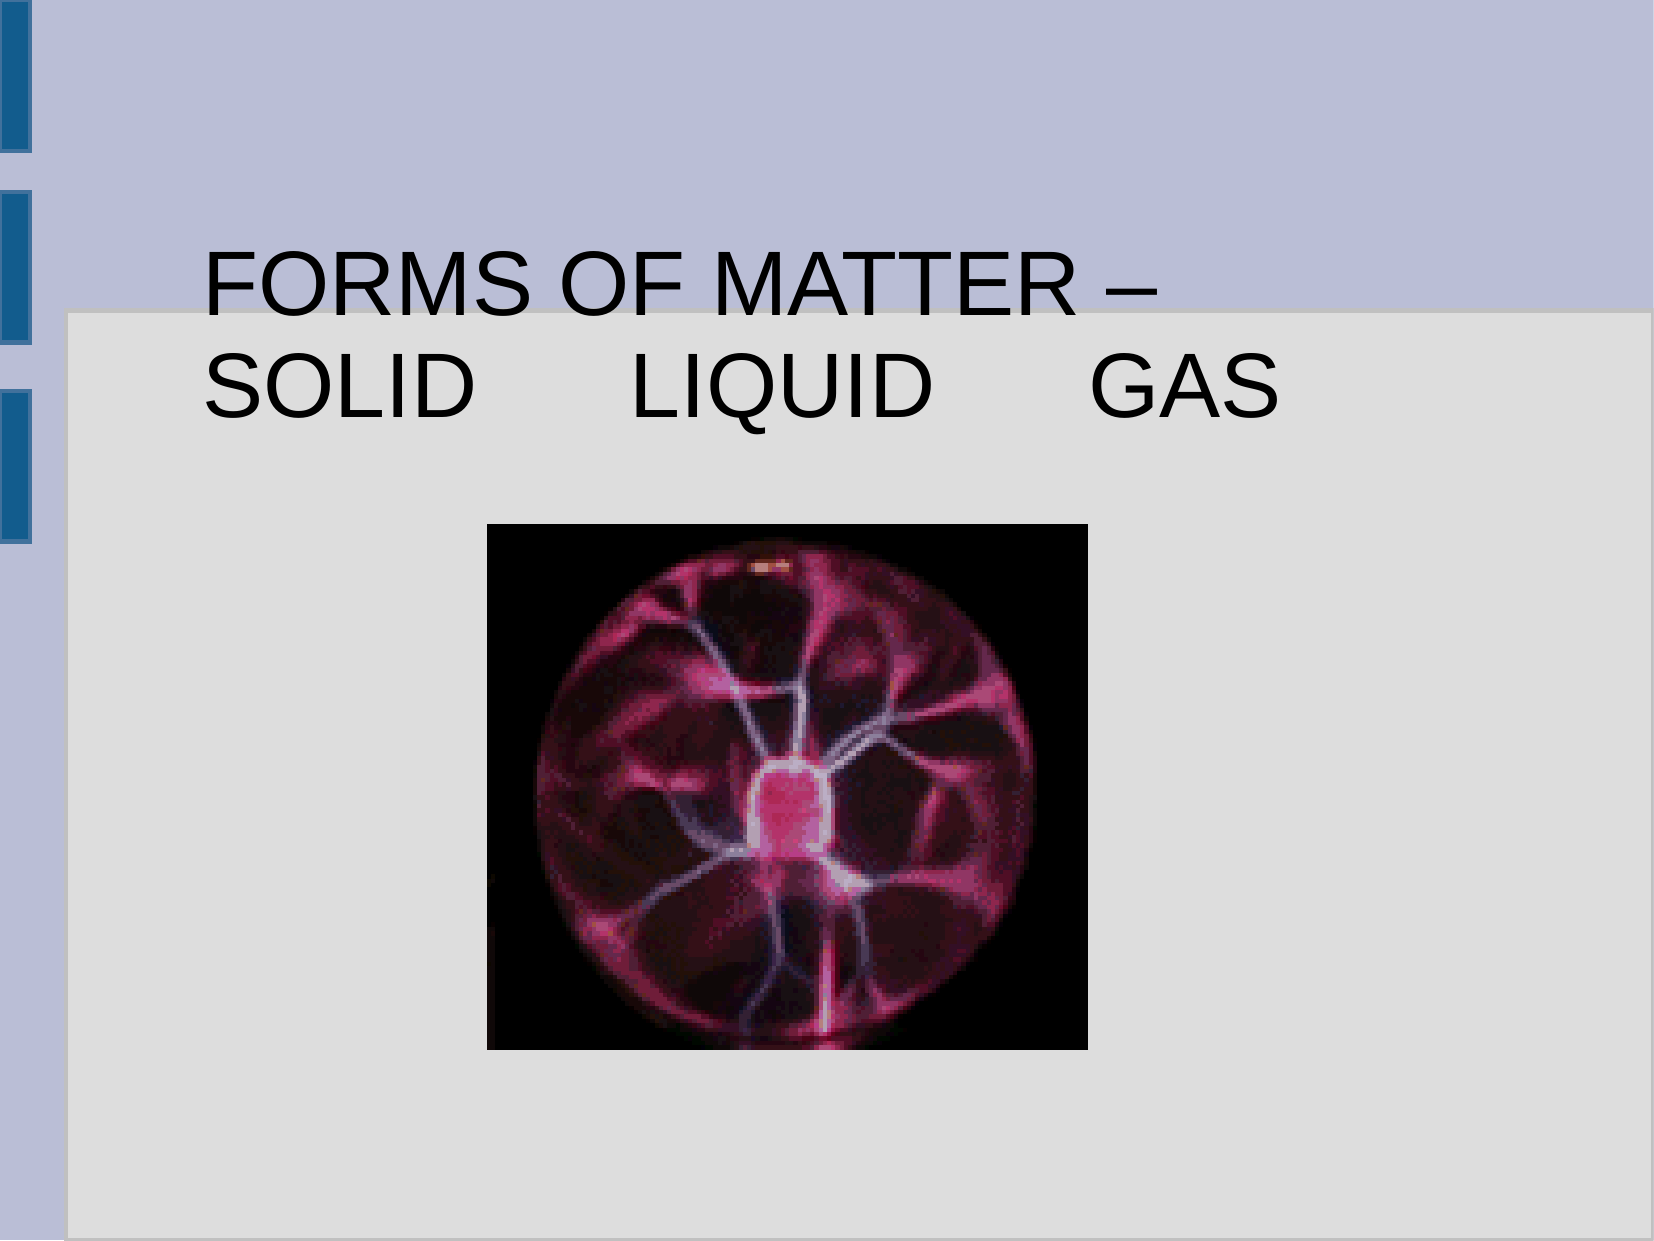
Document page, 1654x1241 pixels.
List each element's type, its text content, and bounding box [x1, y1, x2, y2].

text_box FORMS OF MATTER – SOLID LIQUID GAS [187, 225, 1463, 445]
picture [487, 525, 1088, 1051]
